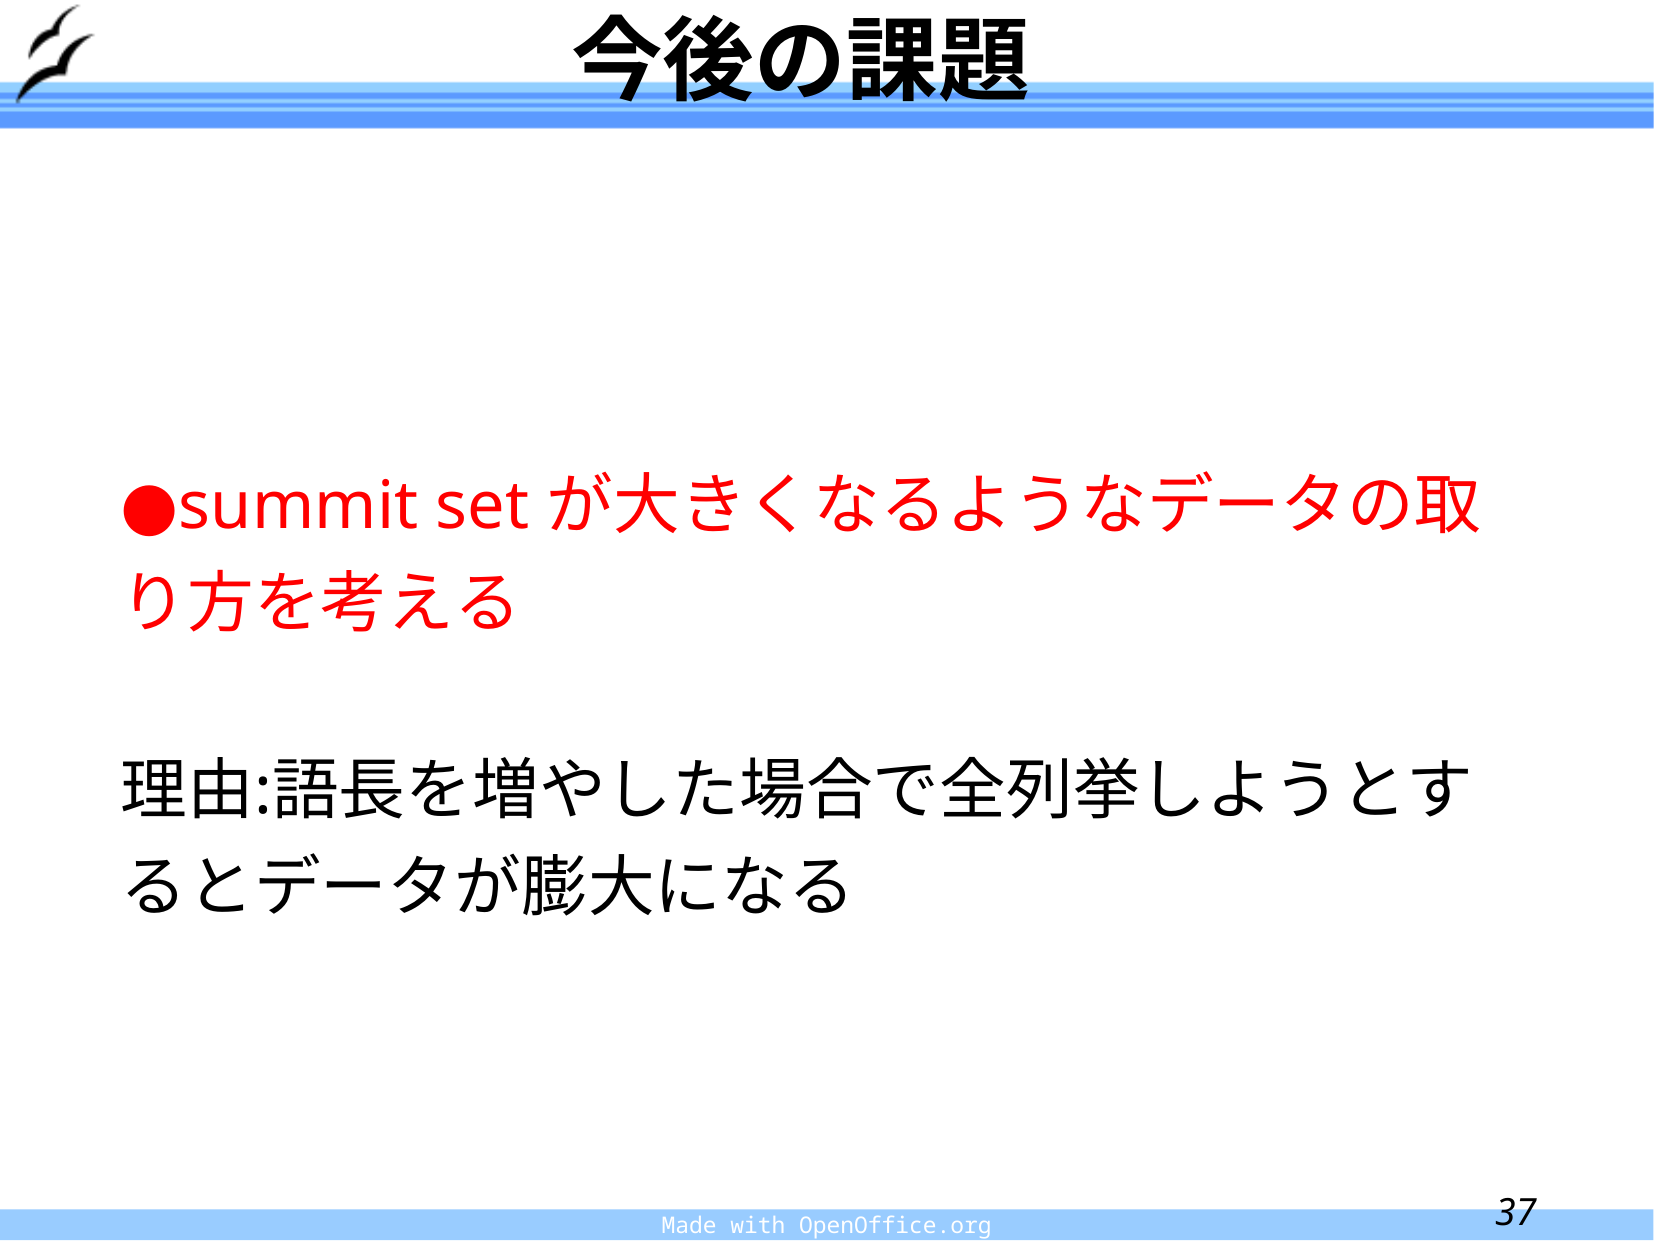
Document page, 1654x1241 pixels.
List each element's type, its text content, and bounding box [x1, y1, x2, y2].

subtitle ●summit set が大きくなるようなデータの取り方を考える 理由:語長を増やした場合で全列挙しようとするとデータが膨大になる [120, 187, 1533, 1195]
title 今後の課題 [94, 0, 1507, 107]
picture [0, 0, 1654, 133]
